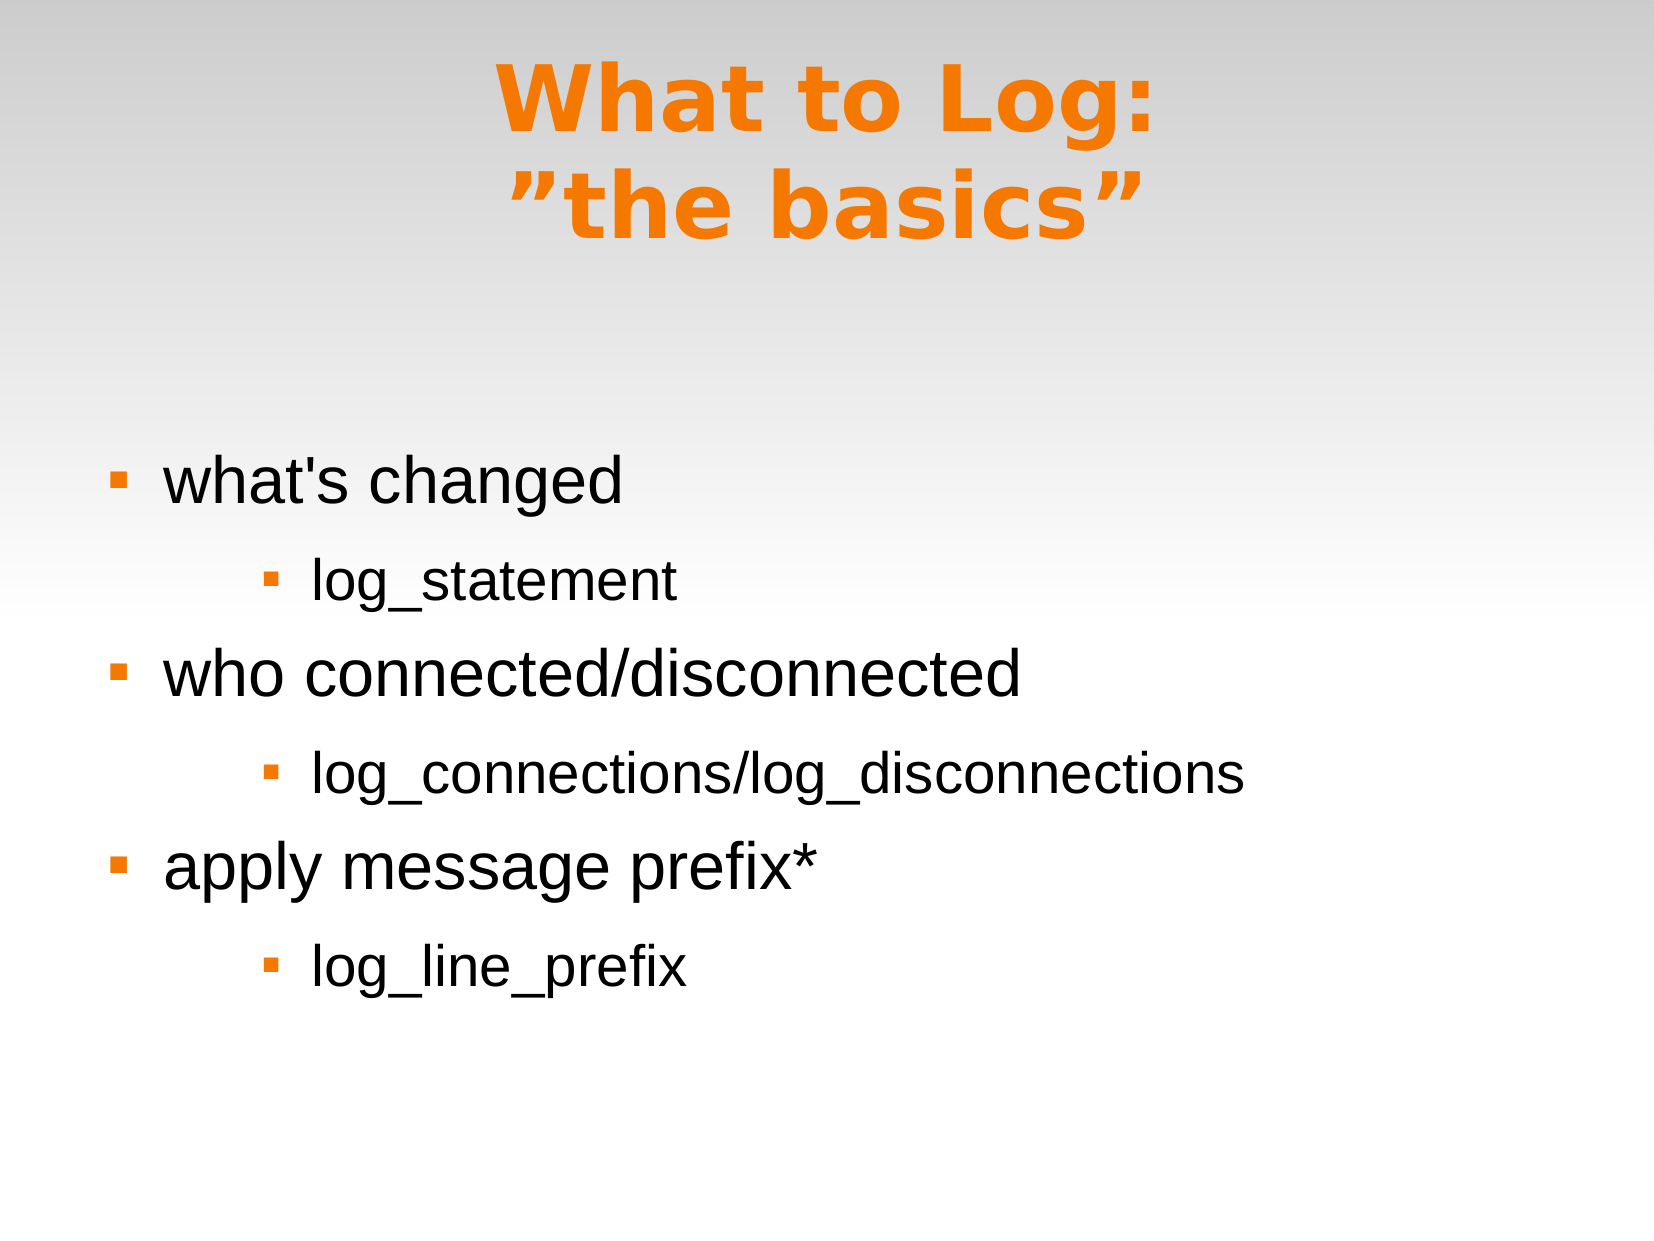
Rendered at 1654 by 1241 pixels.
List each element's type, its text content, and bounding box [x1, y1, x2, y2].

list what's changed log_statement who connected/disconnected log_connections/log_disconnections apply message prefix* log_line_prefix [75, 443, 1564, 1013]
title What to Log: ”the basics” [82, 45, 1571, 261]
